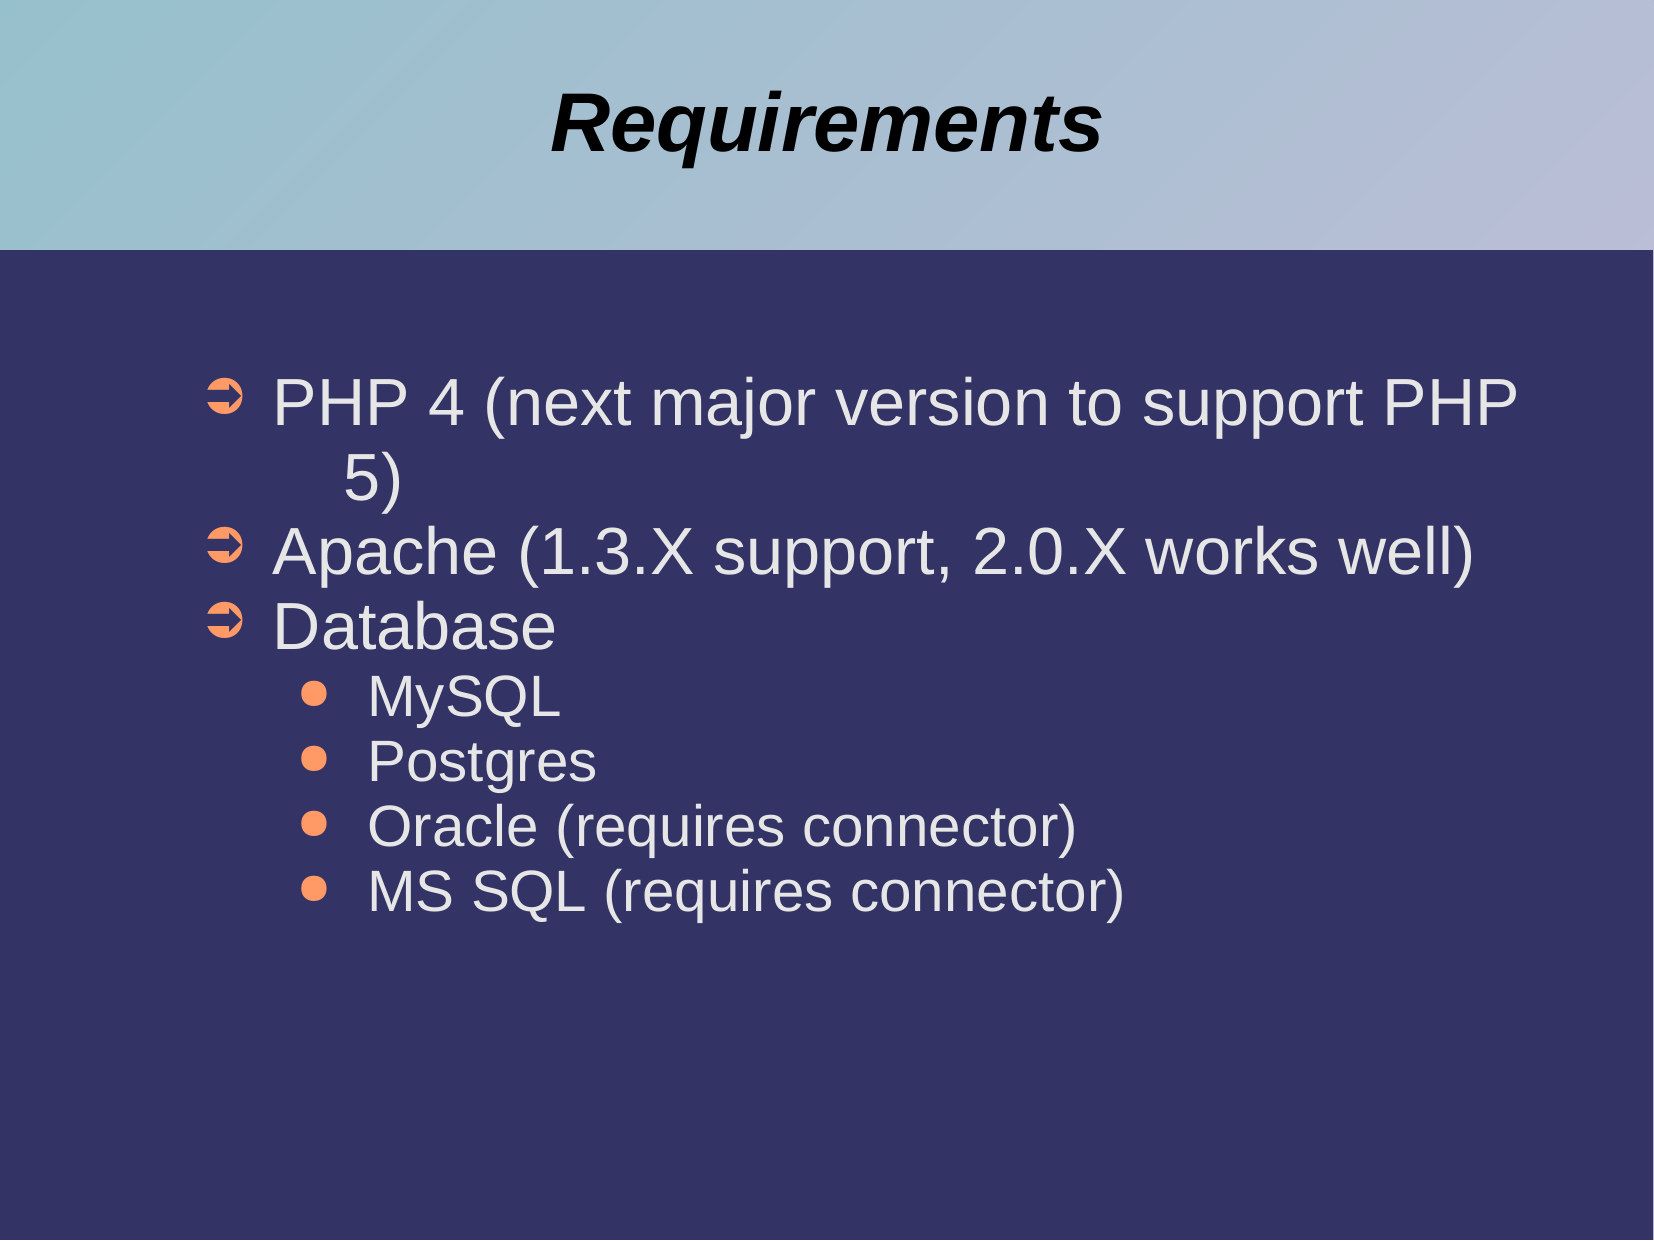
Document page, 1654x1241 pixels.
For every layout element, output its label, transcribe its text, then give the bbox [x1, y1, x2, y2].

list PHP 4 (next major version to support PHP 5) Apache (1.3.X support, 2.0.X works well) Database MySQL Postgres Oracle (requires connector) MS SQL (requires connector) [178, 364, 1570, 1147]
title Requirements [121, 19, 1534, 227]
